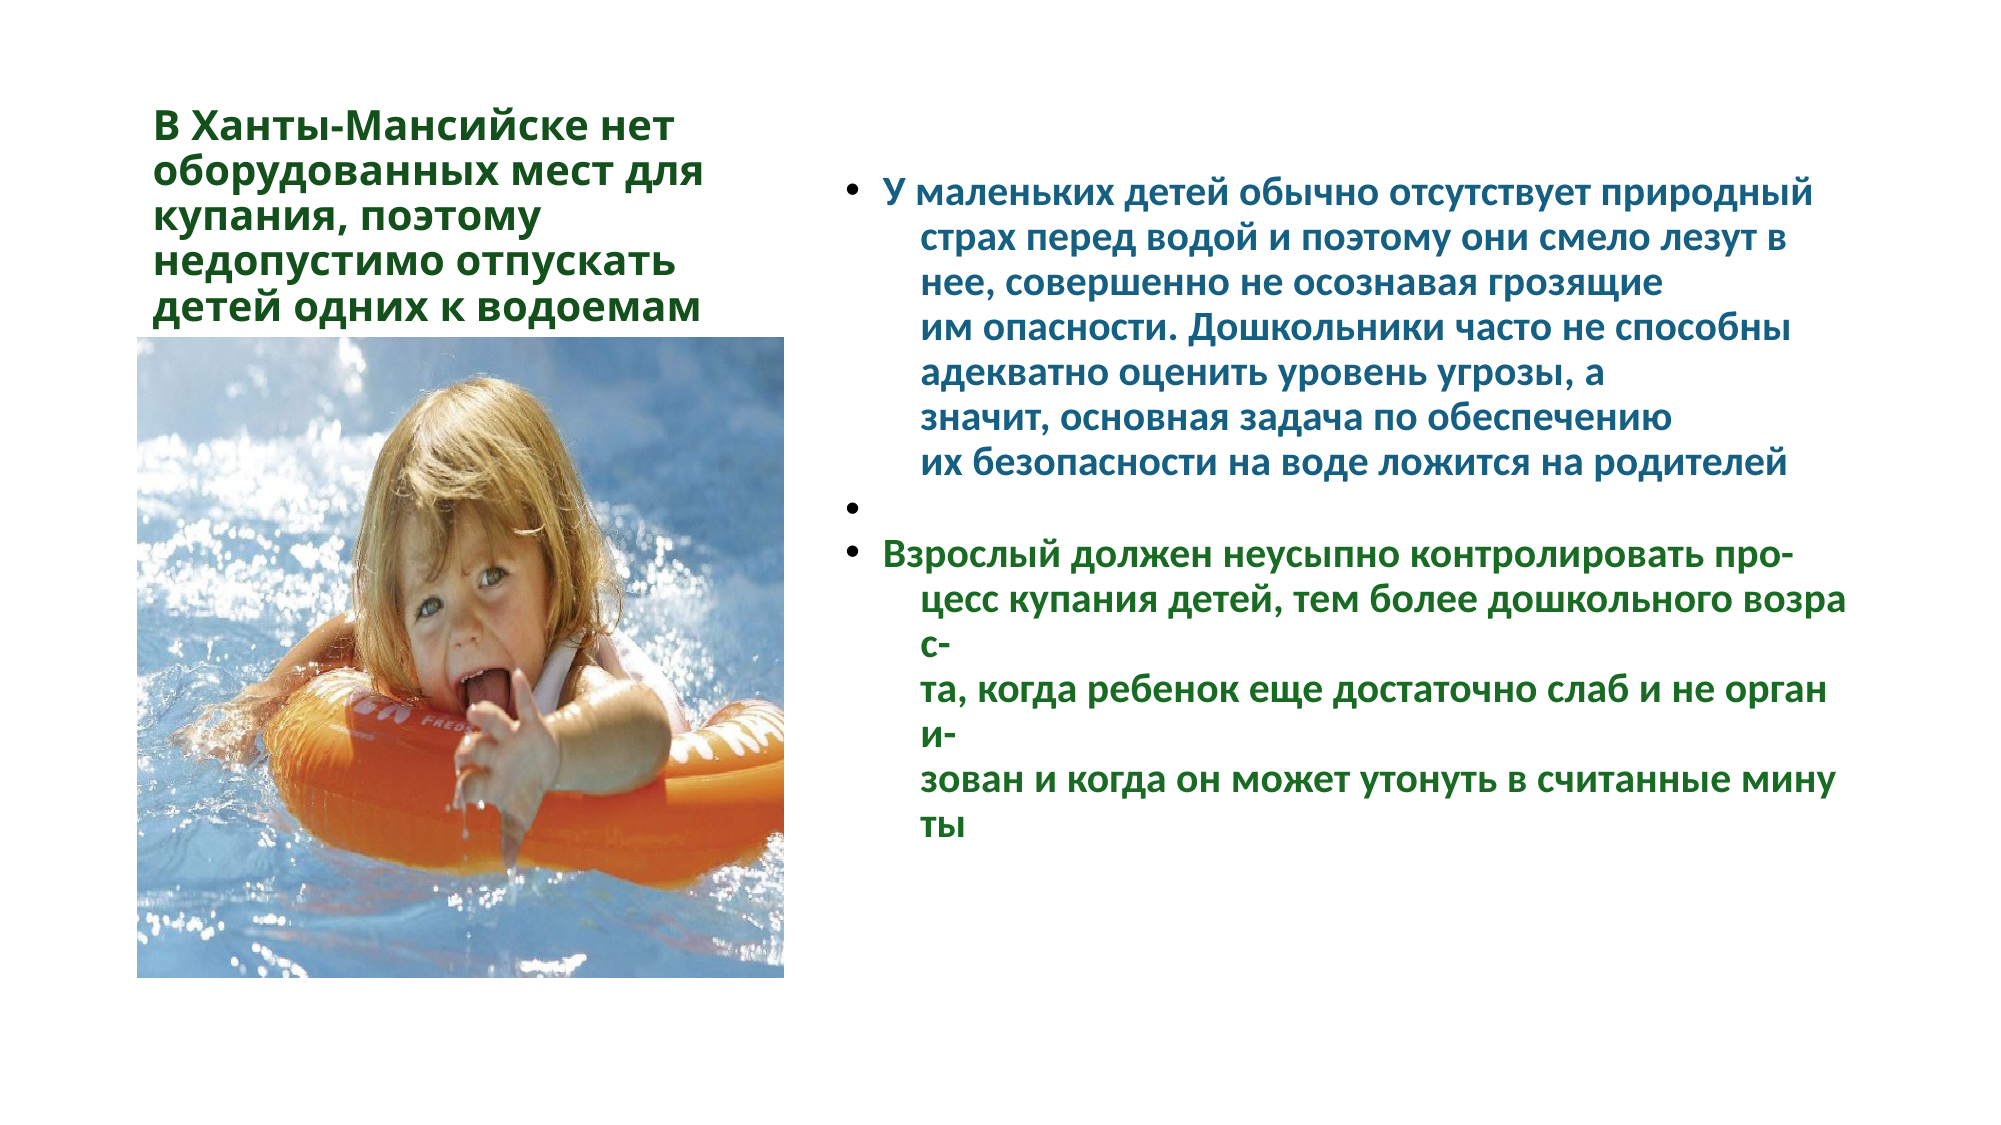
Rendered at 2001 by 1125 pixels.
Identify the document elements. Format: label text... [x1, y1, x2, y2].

picture [137, 337, 784, 978]
list У маленьких детей обычно отсутствует природный страх перед водой и поэтому они смело лезут в нее, совершенно не осознавая грозящие им опасности. Дошкольники часто не способны адекватно оценить уровень угрозы, а значит, основная задача по обеспечению их безопасности на воде ложится на родителей Взрослый должен неусыпно контролировать про-цесс купания детей, тем более дошкольного возрас-та, когда ребенок еще достаточно слаб и не органи-зован и когда он может утонуть в считанные минуты [830, 161, 1863, 962]
title В Ханты-Мансийске нет оборудованных мест для купания, поэтому недопустимо отпускать детей одних к водоемам [137, 75, 783, 337]
